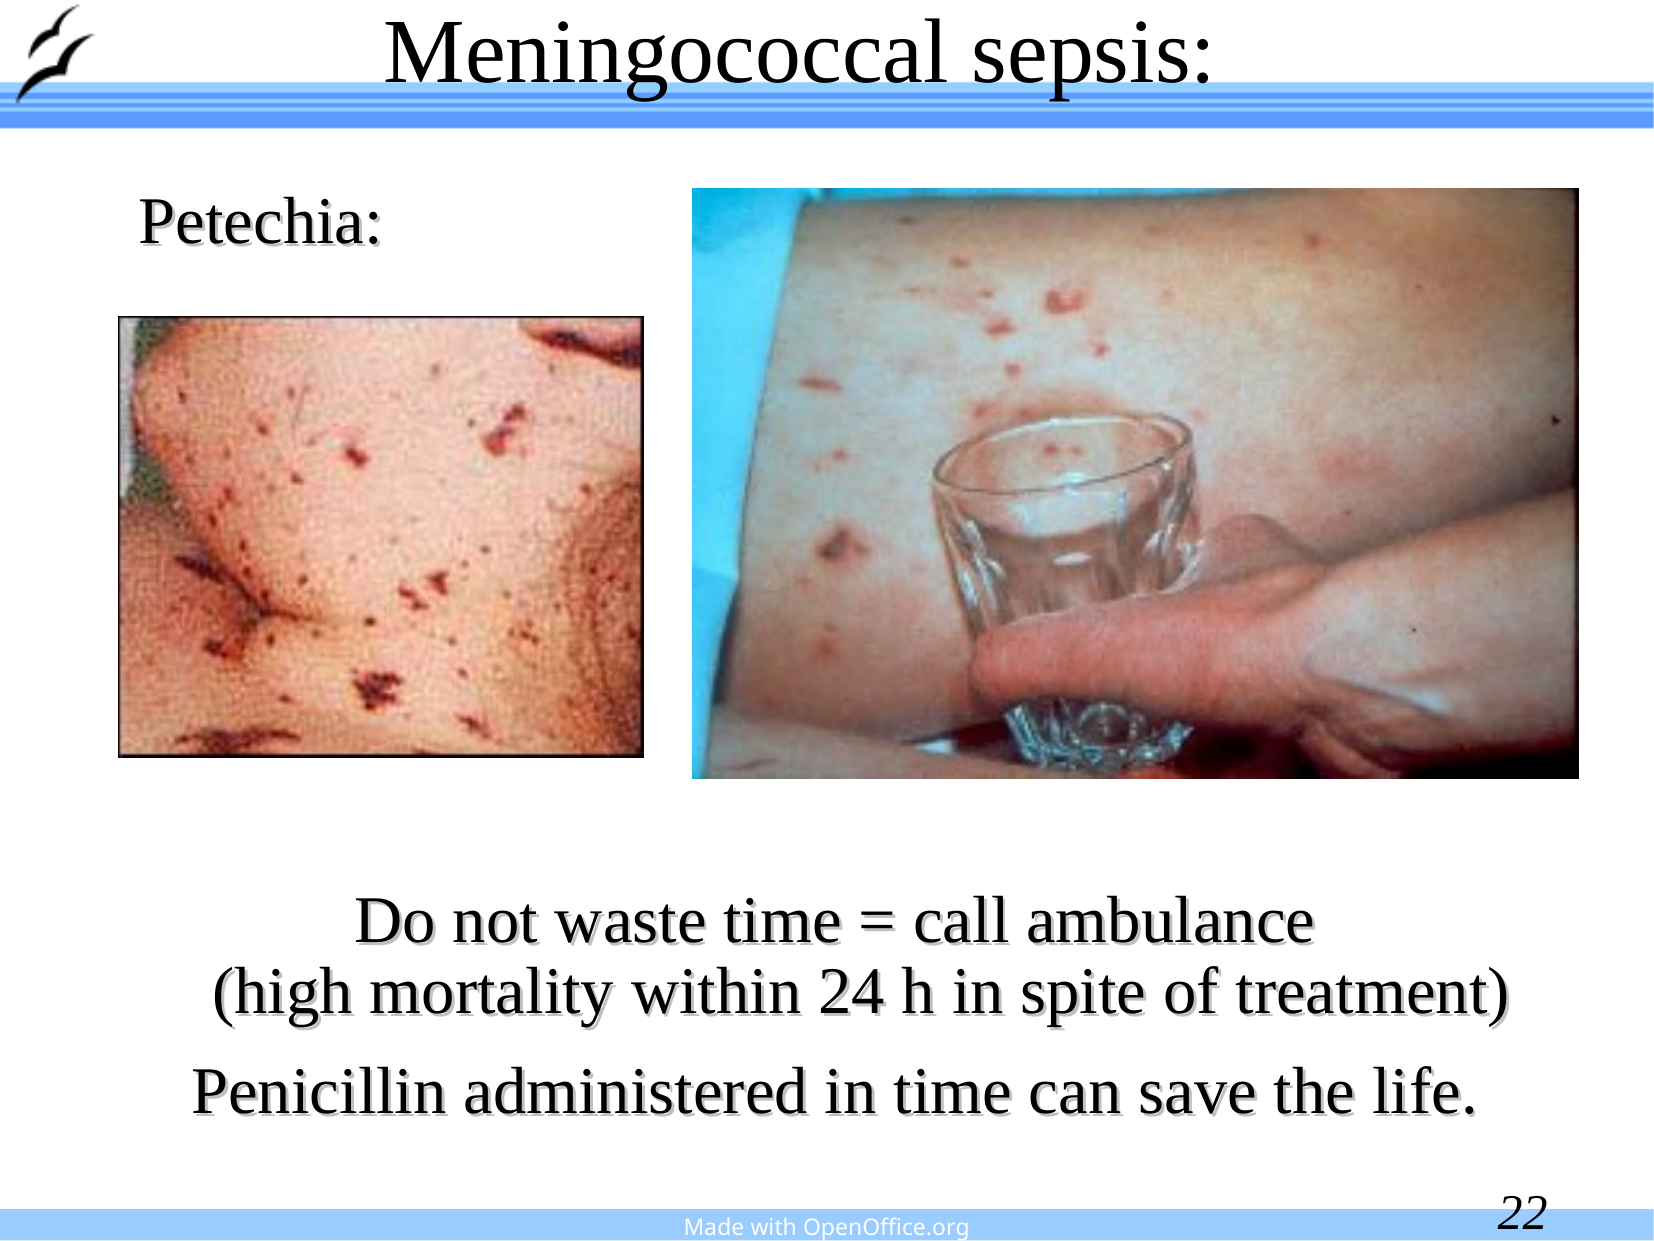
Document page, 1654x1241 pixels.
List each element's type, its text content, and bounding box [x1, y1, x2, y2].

title Meningococcal sepsis: [94, 0, 1507, 107]
picture [692, 188, 1579, 779]
list Petechia: Do not waste time = call ambulance (high mortality within 24 h in spite of treatment) Penicillin administered in time can save the life. [120, 186, 1534, 1195]
picture [118, 316, 644, 758]
picture [0, 0, 1654, 133]
